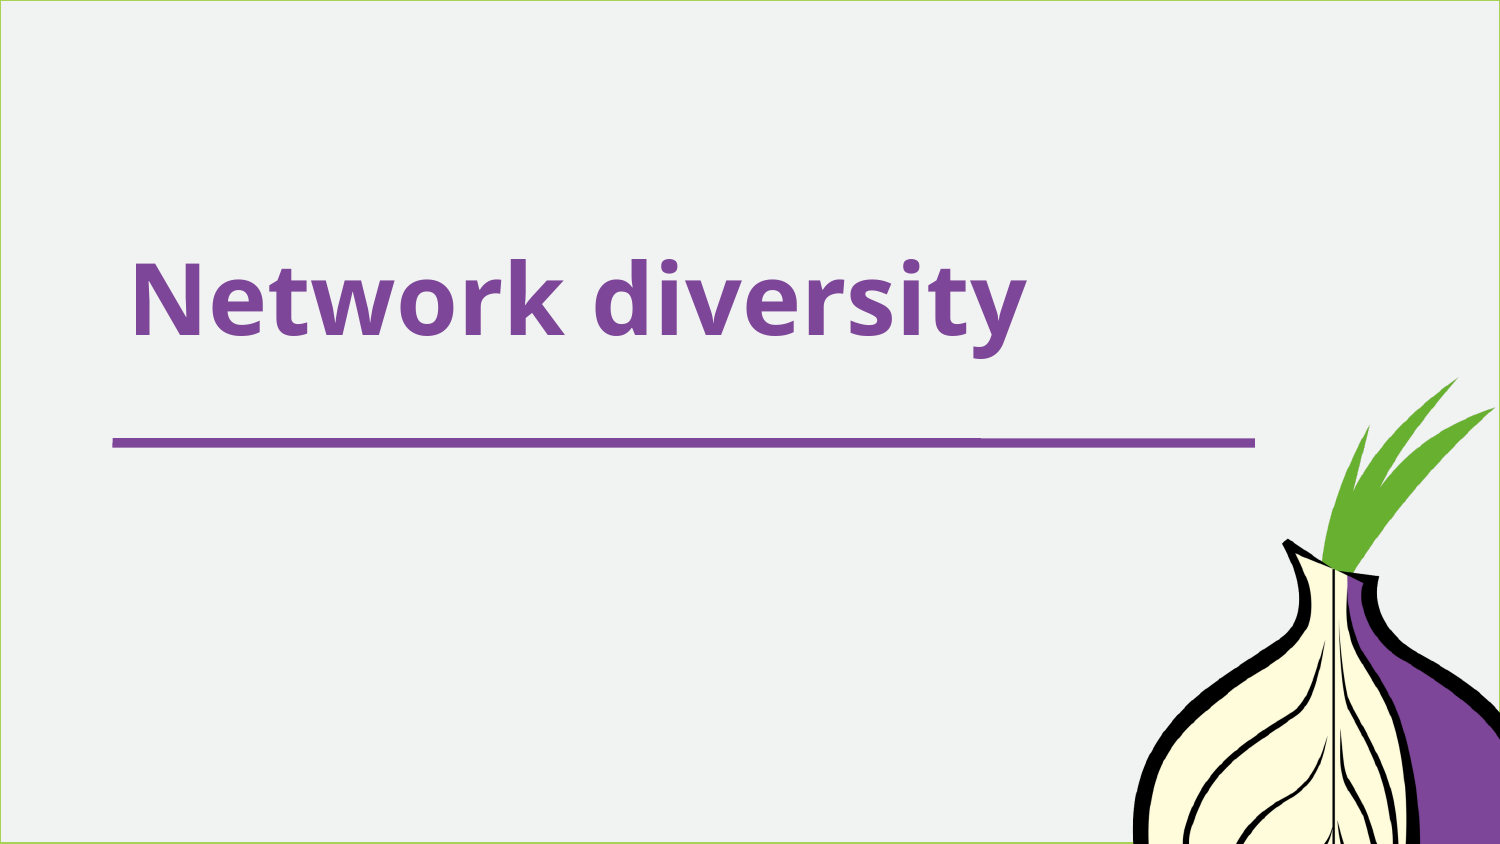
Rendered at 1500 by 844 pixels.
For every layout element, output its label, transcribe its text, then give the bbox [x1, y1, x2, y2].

text_box Network diversity [112, 148, 1387, 443]
picture [1122, 377, 1500, 844]
